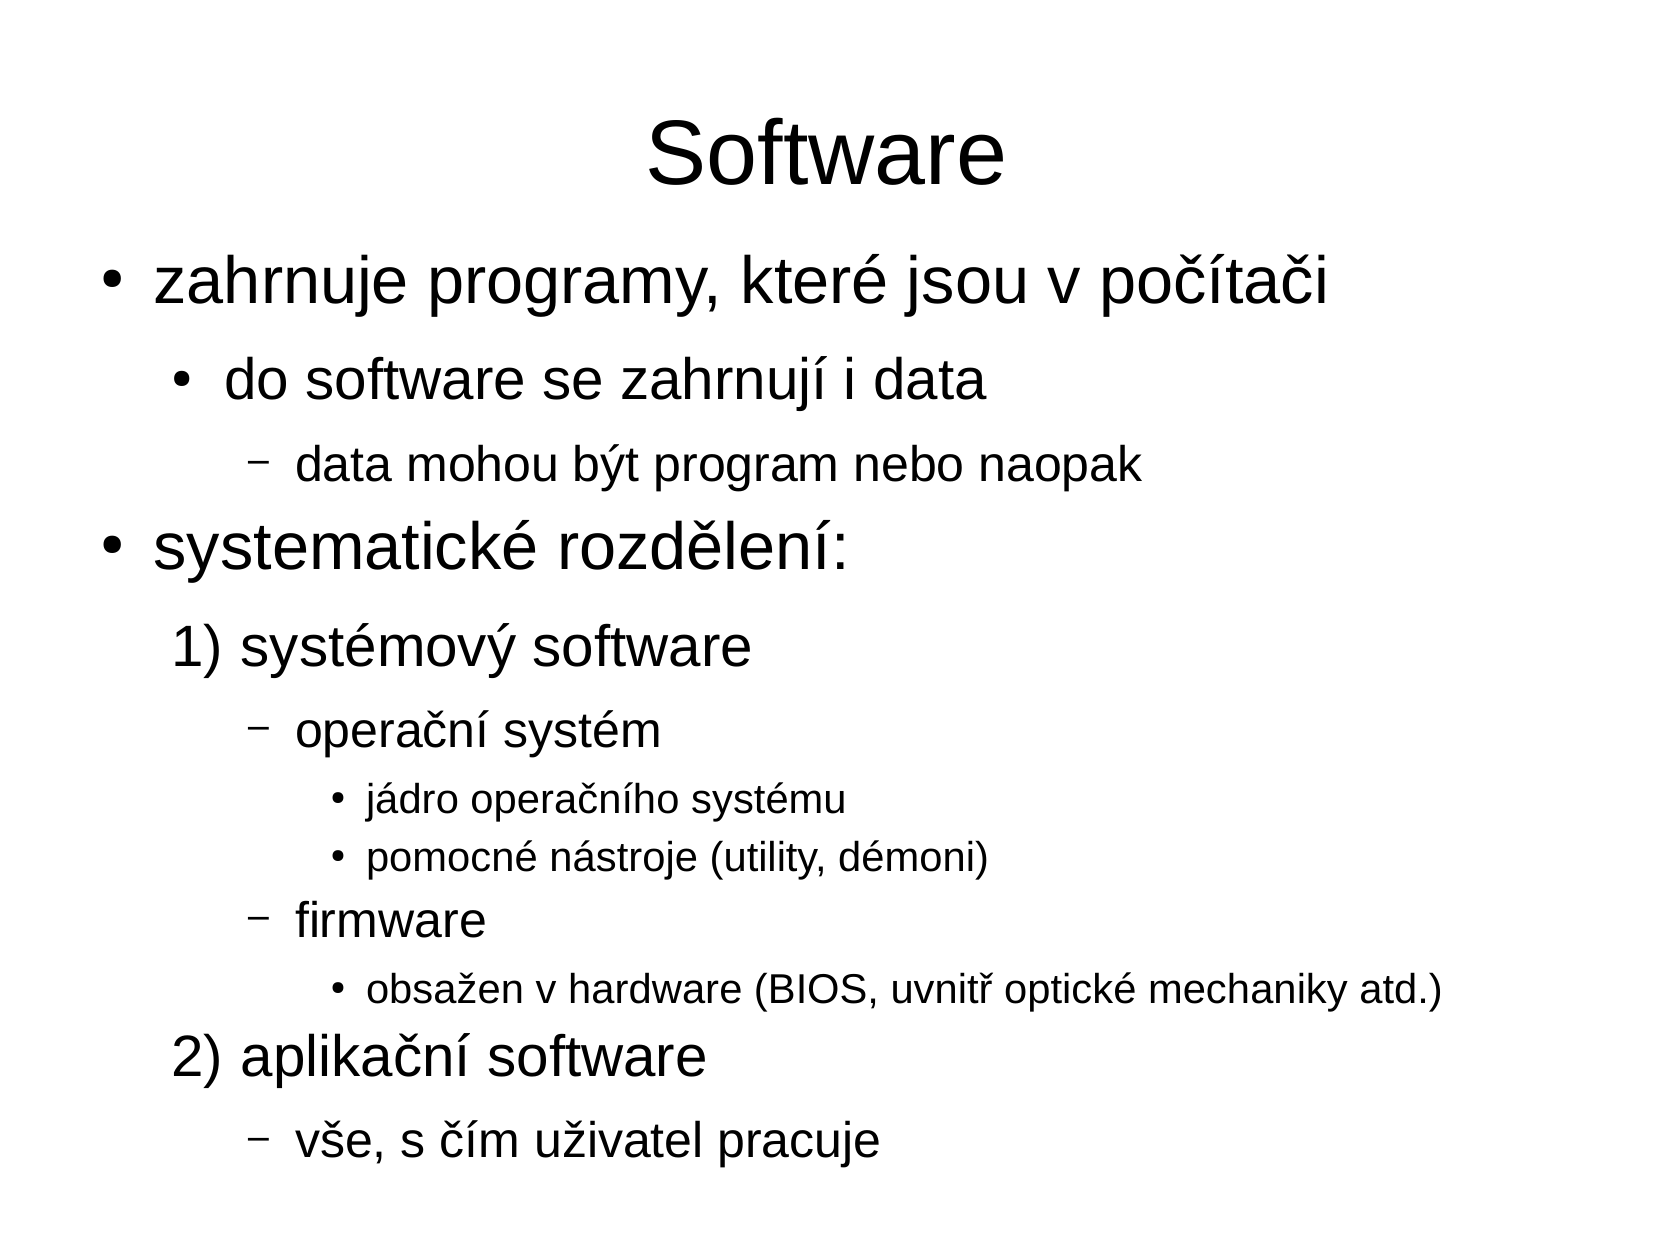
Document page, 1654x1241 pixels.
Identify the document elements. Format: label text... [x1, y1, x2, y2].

list zahrnuje programy, které jsou v počítači do software se zahrnují i data data mohou být program nebo naopak systematické rozdělení: systémový software operační systém jádro operačního systému pomocné nástroje (utility, démoni) firmware obsažen v hardware (BIOS, uvnitř optické mechaniky atd.) aplikační software vše, s čím uživatel pracuje [82, 242, 1571, 1169]
title Software [82, 56, 1571, 242]
